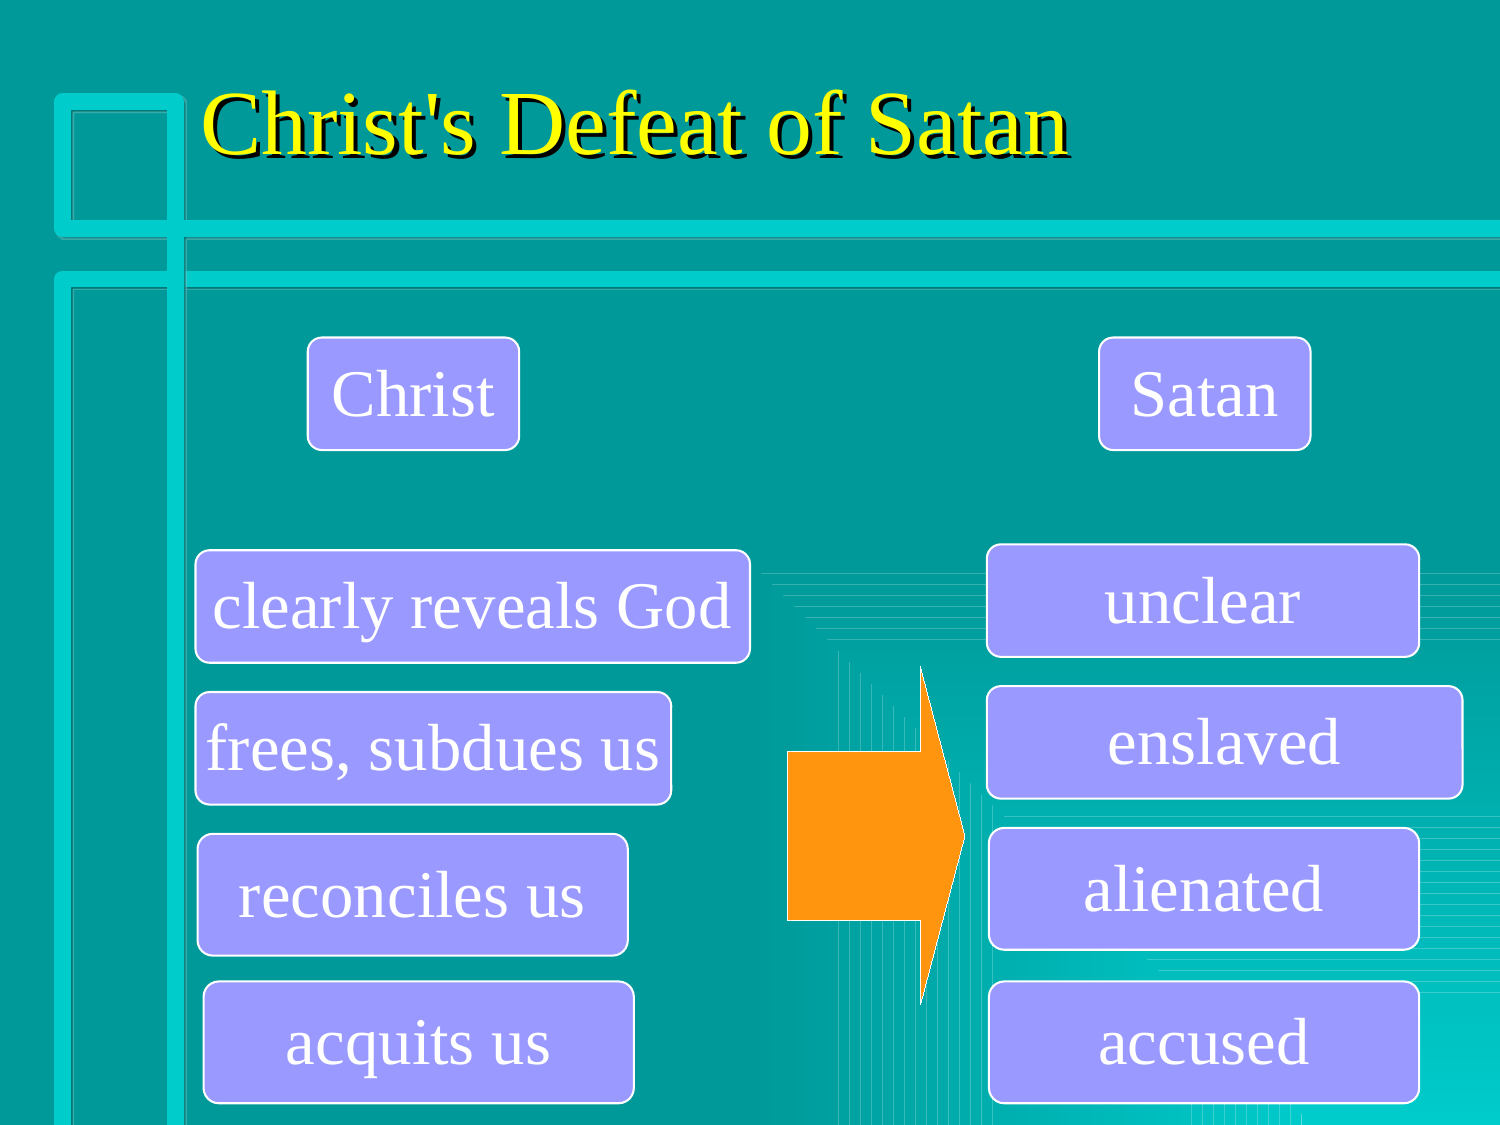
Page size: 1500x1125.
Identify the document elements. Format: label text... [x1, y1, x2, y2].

text_box [900, 499, 1426, 570]
text_box alienated [988, 827, 1420, 950]
title Christ's Defeat of Satan [200, 34, 1476, 213]
text_box Christ [307, 337, 520, 451]
text_box [787, 666, 965, 1005]
text_box clearly reveals God [195, 550, 751, 663]
text_box accused [988, 981, 1420, 1104]
text_box reconciles us [197, 833, 628, 956]
text_box acquits us [203, 981, 634, 1104]
text_box unclear [986, 570, 1420, 657]
text_box frees, subdues us [195, 692, 672, 805]
text_box [108, 600, 634, 671]
text_box enslaved [986, 686, 1463, 799]
text_box Satan [1099, 337, 1311, 451]
